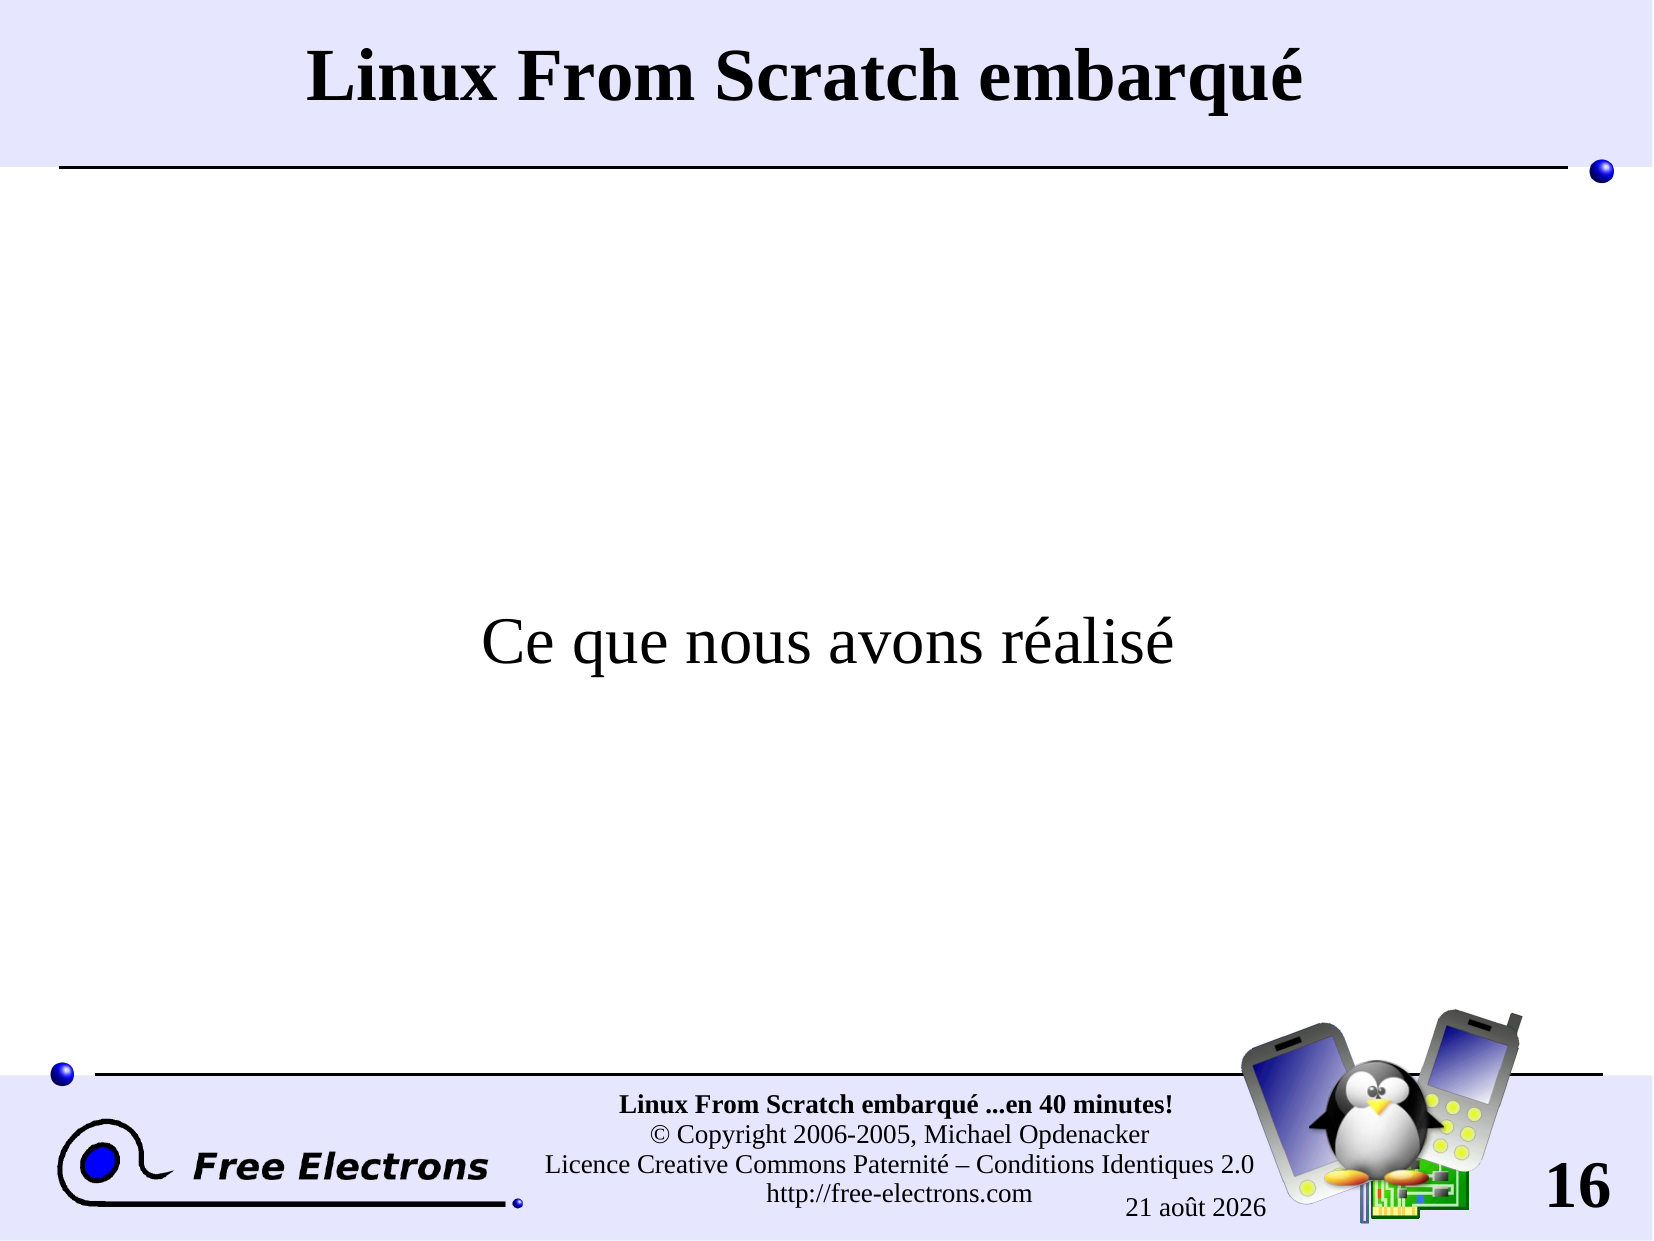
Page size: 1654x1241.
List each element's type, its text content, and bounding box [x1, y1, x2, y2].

subtitle Ce que nous avons réalisé [105, 216, 1518, 1067]
picture [1231, 1008, 1537, 1241]
title Linux From Scratch embarqué [60, 18, 1551, 132]
picture [50, 1108, 527, 1216]
